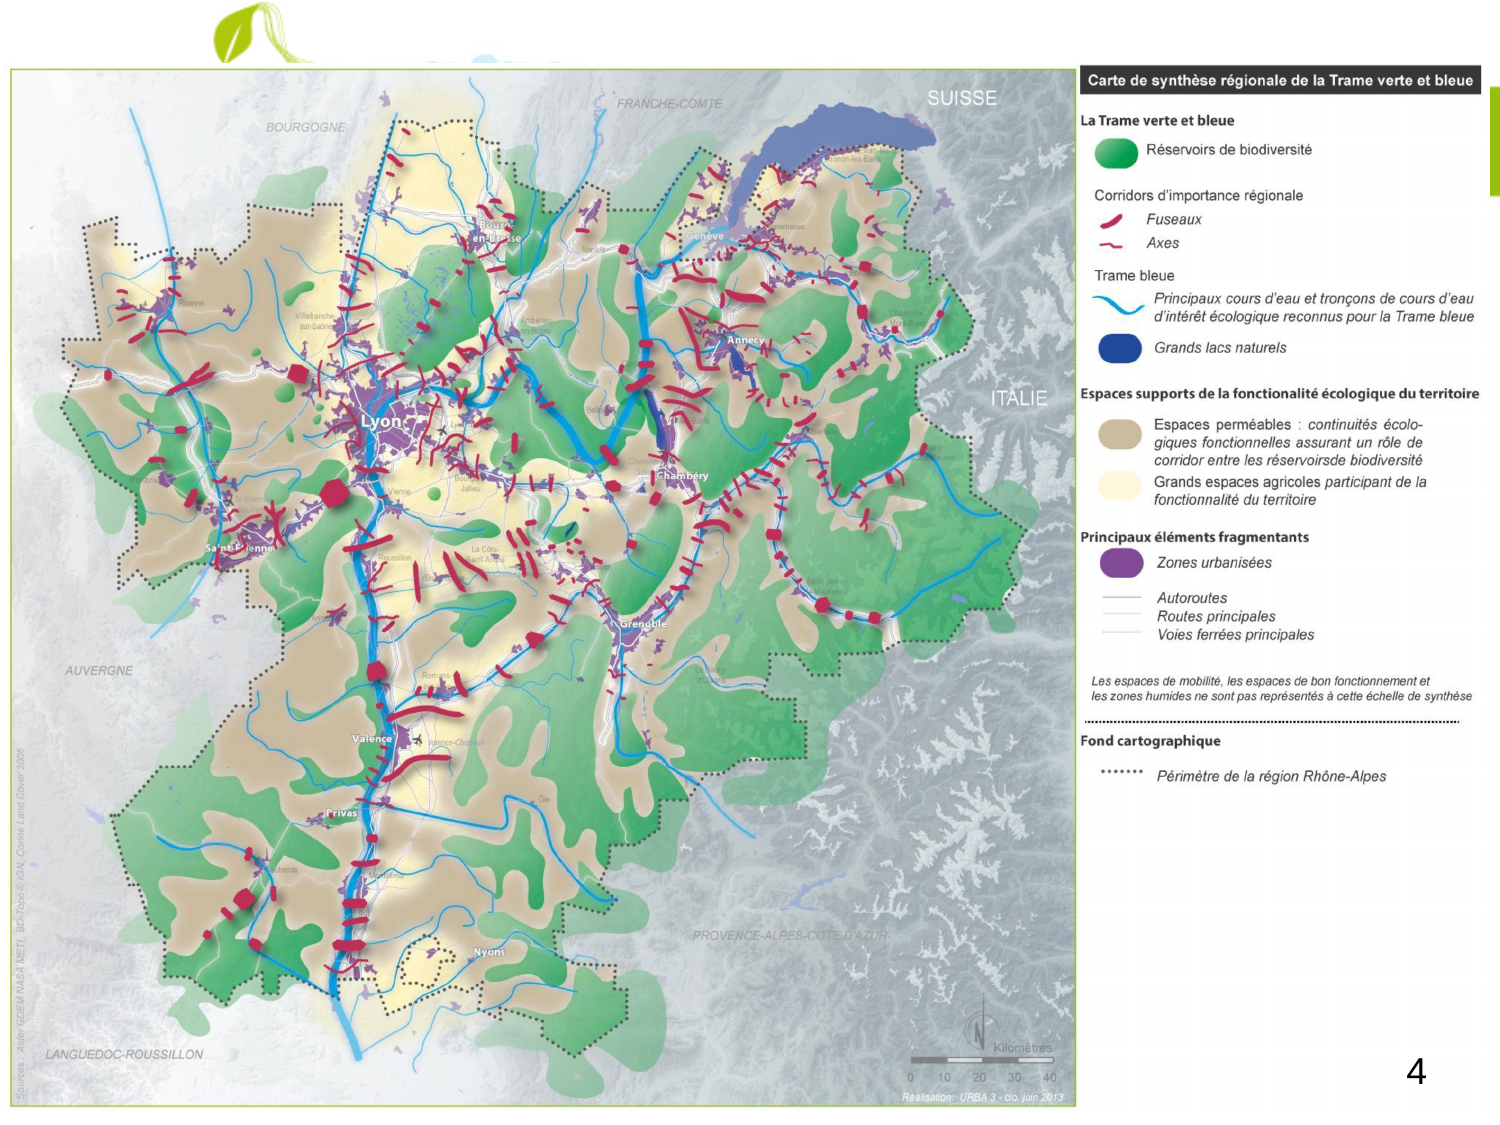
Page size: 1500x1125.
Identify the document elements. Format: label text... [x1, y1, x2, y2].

text_box <numéro> [1391, 1039, 1471, 1101]
picture [0, 0, 1500, 1111]
